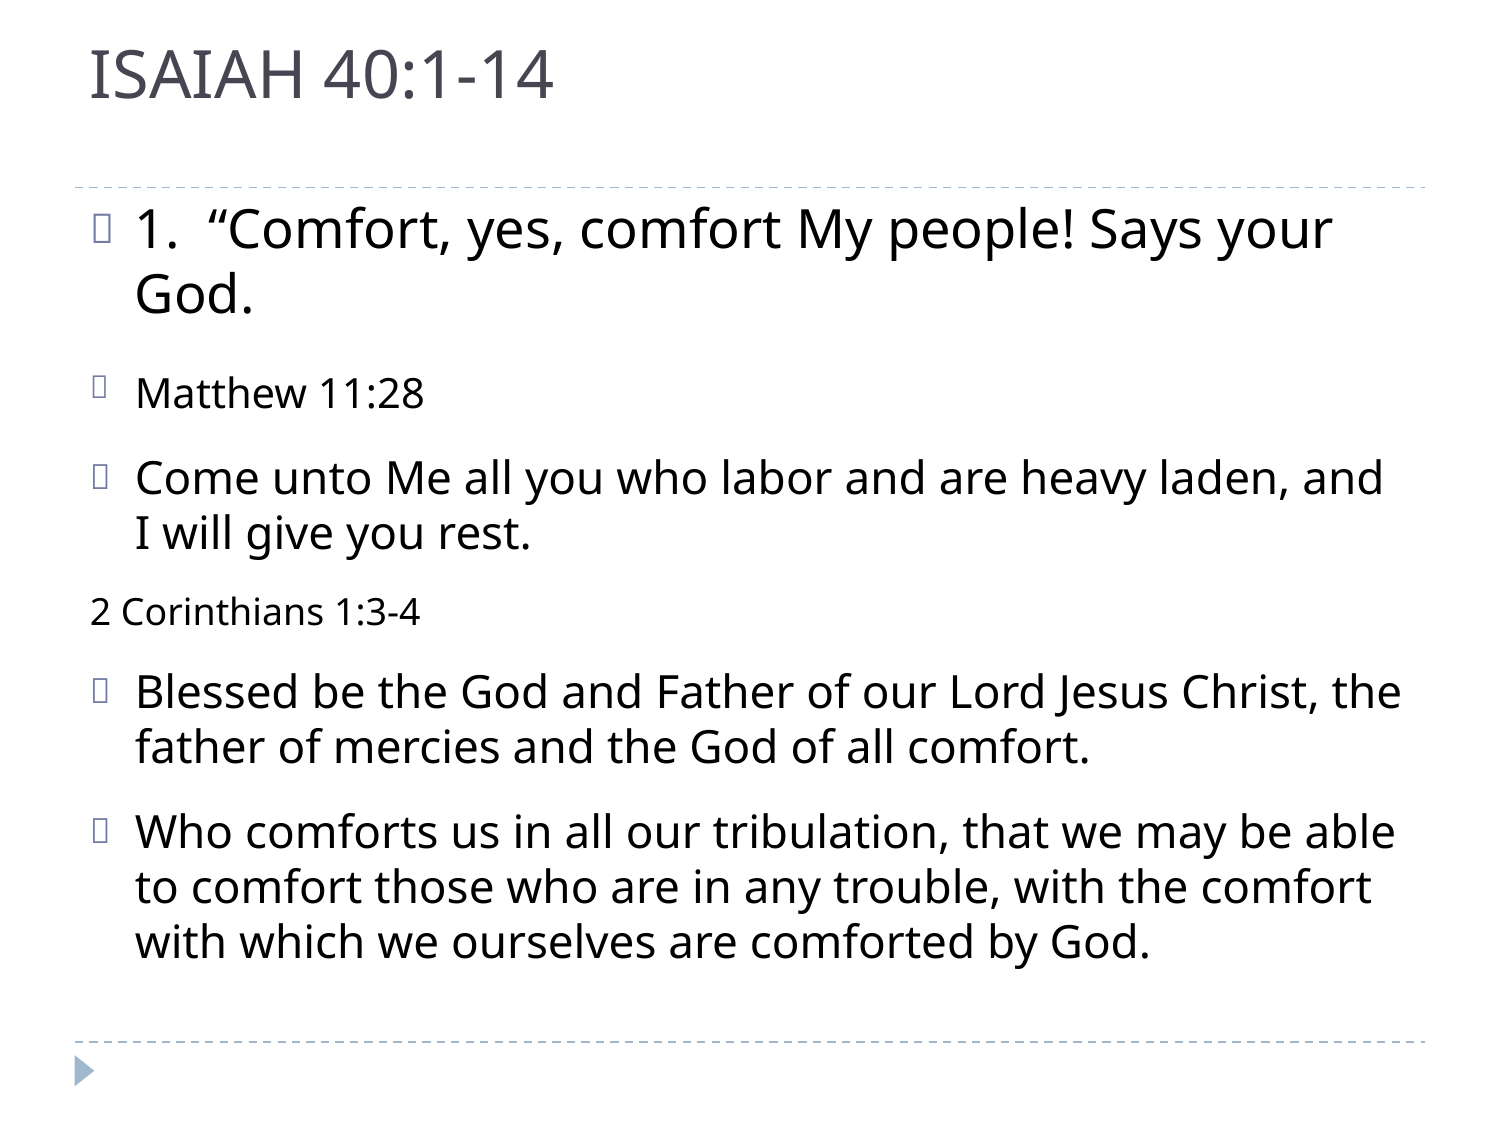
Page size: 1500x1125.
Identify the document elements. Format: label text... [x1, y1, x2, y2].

list 1. “Comfort, yes, comfort My people! Says your God. Matthew 11:28 Come unto Me all you who labor and are heavy laden, and I will give you rest. 2 Corinthians 1:3-4 Blessed be the God and Father of our Lord Jesus Christ, the father of mercies and the God of all comfort. Who comforts us in all our tribulation, that we may be able to comfort those who are in any trouble, with the comfort with which we ourselves are comforted by God. [75, 187, 1425, 991]
title ISAIAH 40:1-14 [75, 24, 1425, 187]
